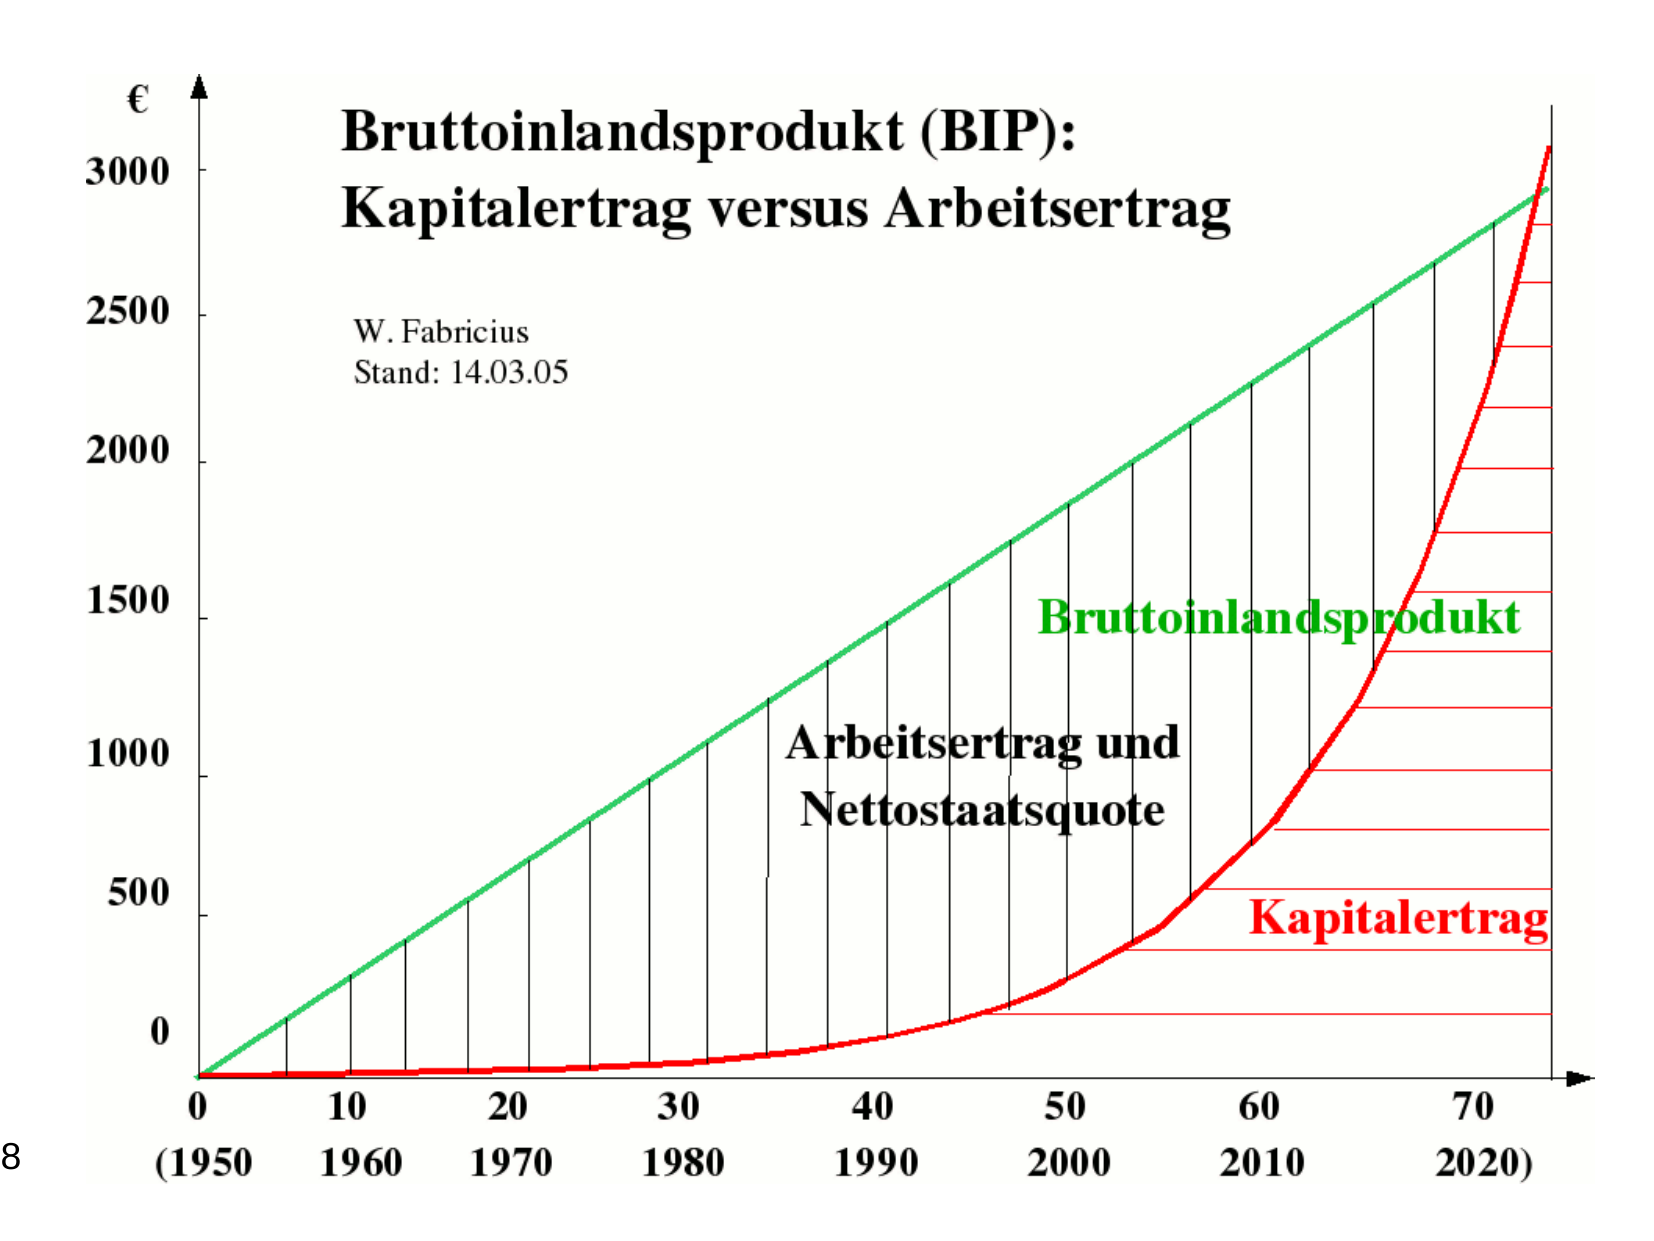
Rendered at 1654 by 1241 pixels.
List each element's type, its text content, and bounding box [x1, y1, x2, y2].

picture [86, 74, 1595, 1184]
text_box <Nummer> [0, 1127, 204, 1198]
